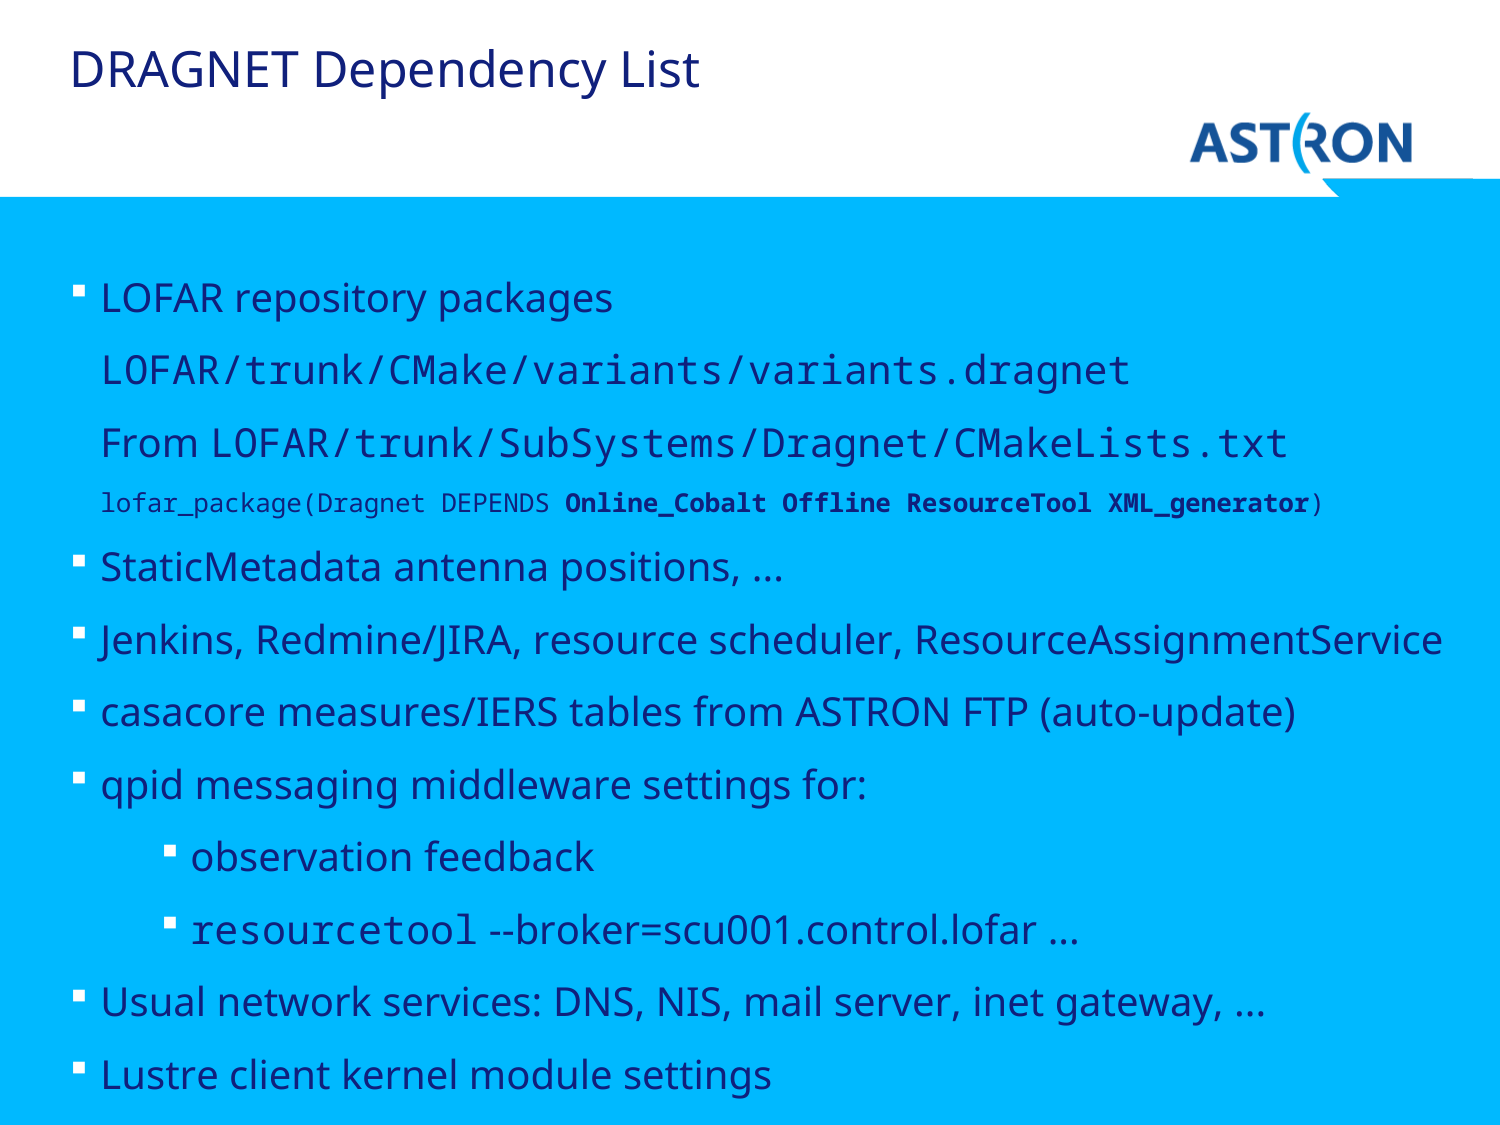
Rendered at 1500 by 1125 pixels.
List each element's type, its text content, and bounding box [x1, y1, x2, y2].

picture [0, 0, 1500, 196]
title DRAGNET Dependency List [69, 37, 1075, 188]
list LOFAR repository packages LOFAR/trunk/CMake/variants/variants.dragnet From LOFAR/trunk/SubSystems/Dragnet/CMakeLists.txt lofar_package(Dragnet DEPENDS Online_Cobalt Offline ResourceTool XML_generator) StaticMetadata antenna positions, ... Jenkins, Redmine/JIRA, resource scheduler, ResourceAssignmentService casacore measures/IERS tables from ASTRON FTP (auto-update) qpid messaging middleware settings for: observation feedback resourcetool --broker=scu001.control.lofar ... Usual network services: DNS, NIS, mail server, inet gateway, ... Lustre client kernel module settings [70, 262, 1500, 1111]
